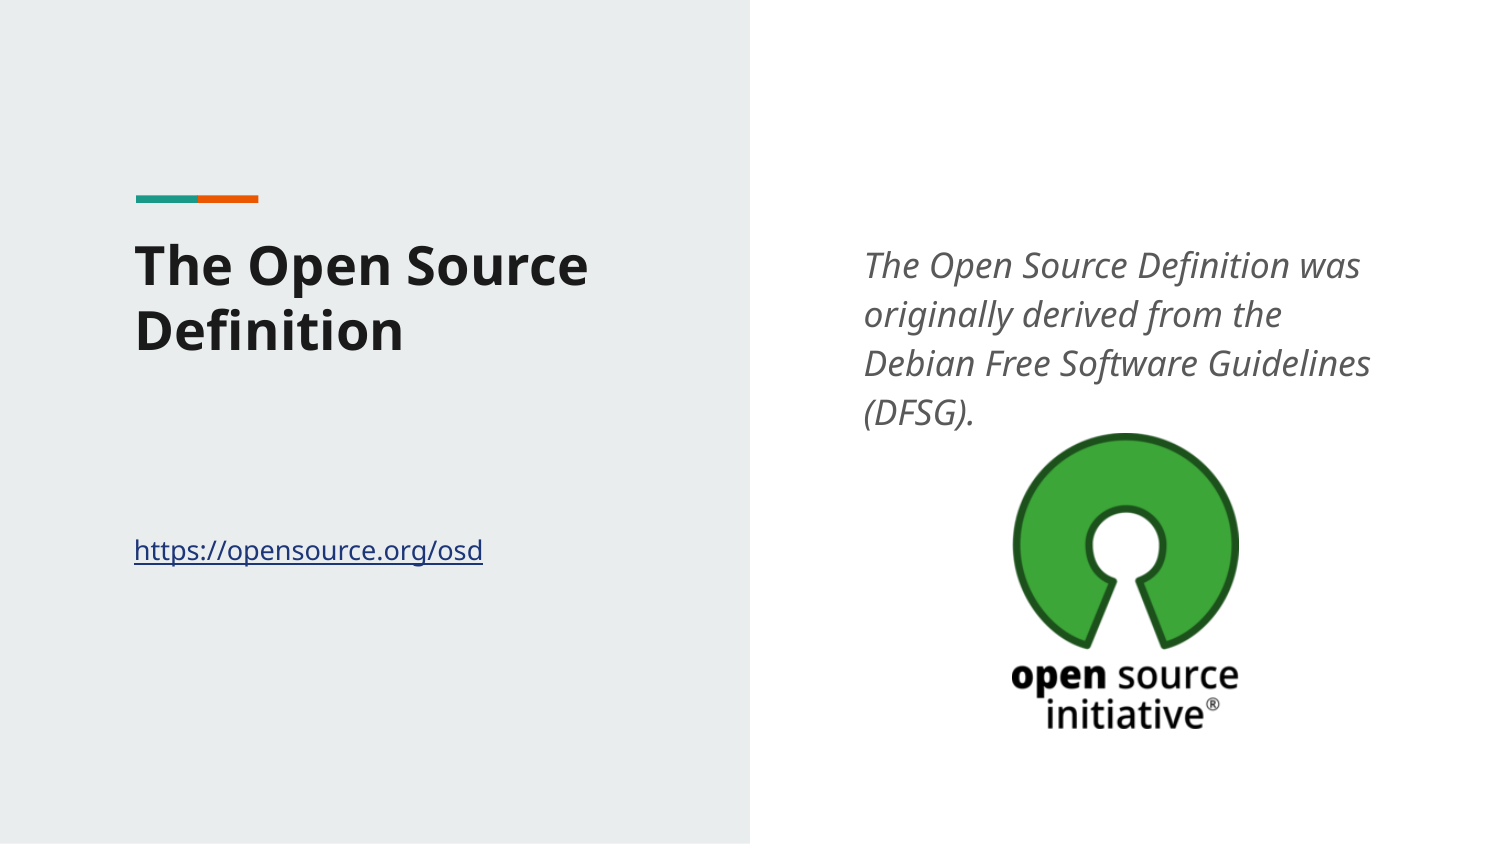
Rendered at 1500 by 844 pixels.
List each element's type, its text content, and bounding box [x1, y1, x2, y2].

subtitle https://opensource.org/osd [118, 518, 661, 644]
title The Open Source Definition [119, 216, 662, 494]
picture [1012, 433, 1239, 729]
list The Open Source Definition was originally derived from the Debian Free Software Guidelines (DFSG). [848, 221, 1403, 719]
